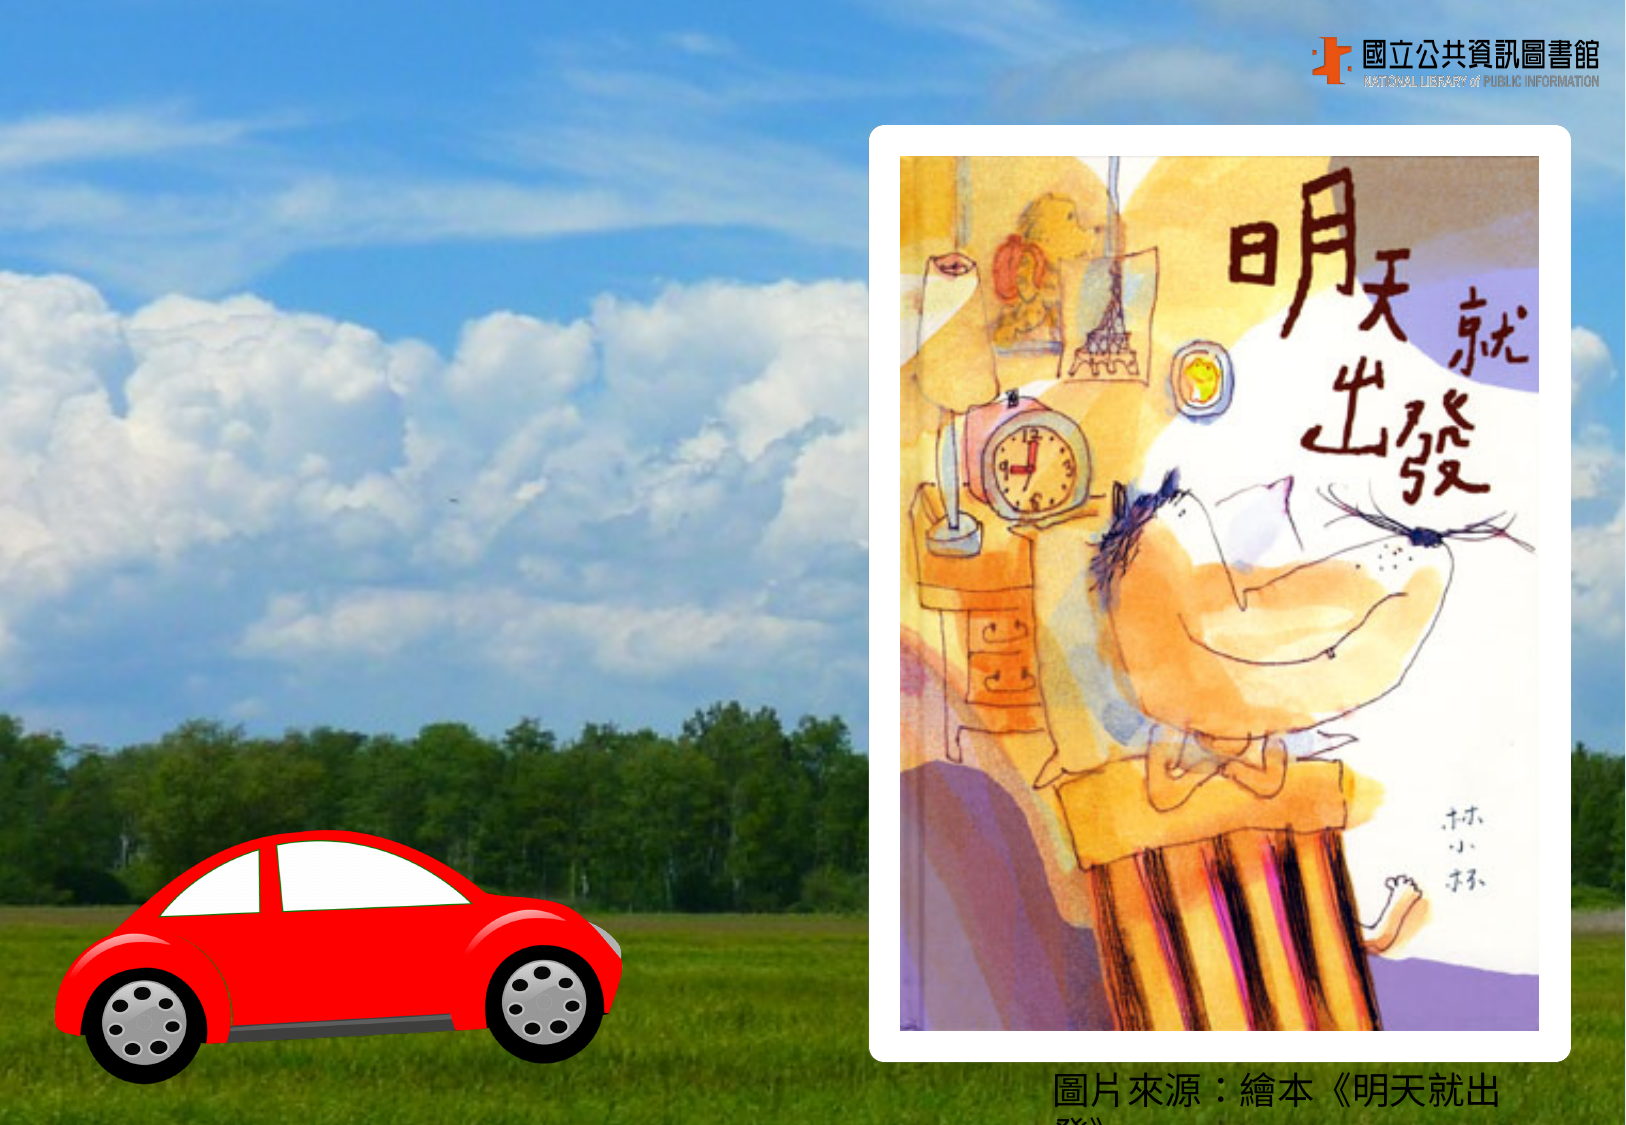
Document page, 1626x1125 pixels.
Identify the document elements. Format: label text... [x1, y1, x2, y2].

picture [900, 156, 1540, 1032]
picture [0, 0, 1626, 1125]
text_box 圖片來源：繪本《明天就出發》 [1037, 1059, 1582, 1125]
